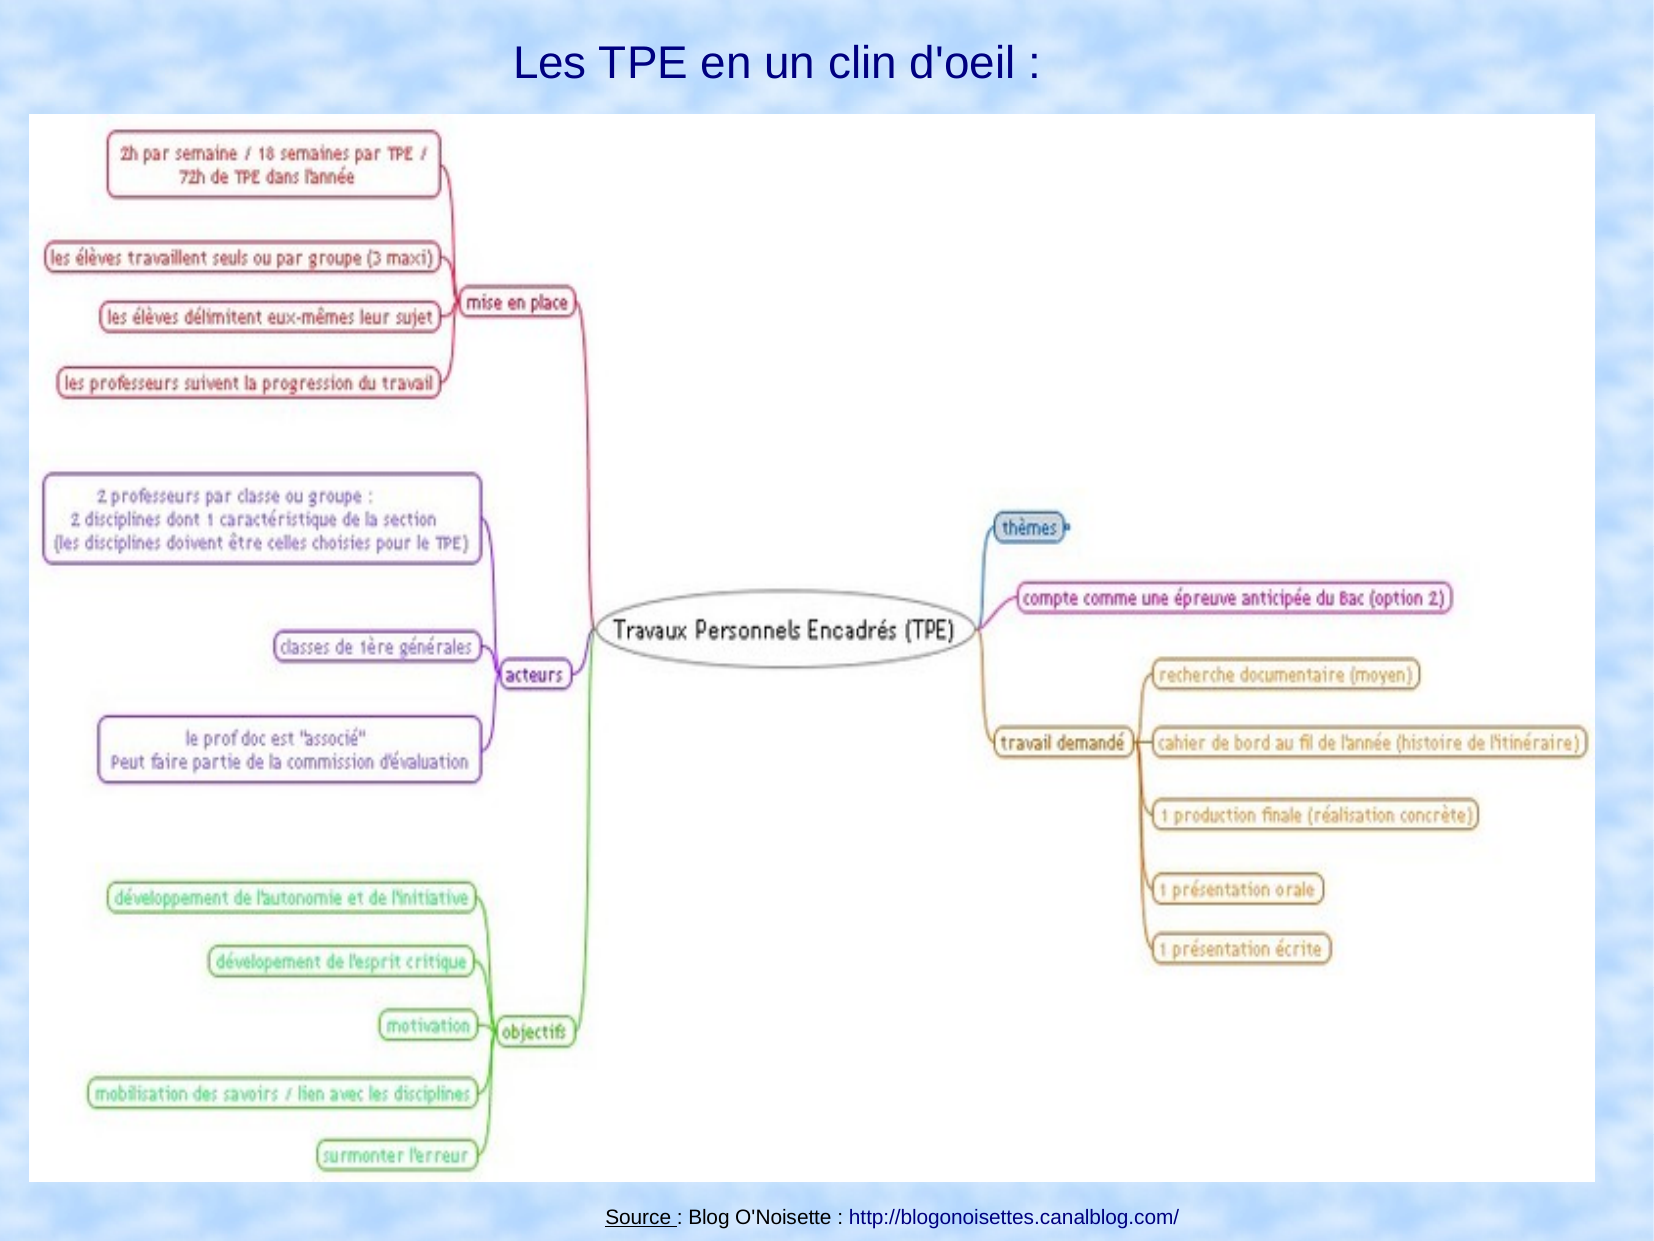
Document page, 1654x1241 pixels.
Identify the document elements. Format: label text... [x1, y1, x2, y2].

text_box Source : Blog O'Noisette : http://blogonoisettes.canalblog.com/ [590, 1183, 1206, 1241]
text_box Les TPE en un clin d'oeil : [498, 29, 1057, 96]
picture [0, 0, 1654, 1241]
